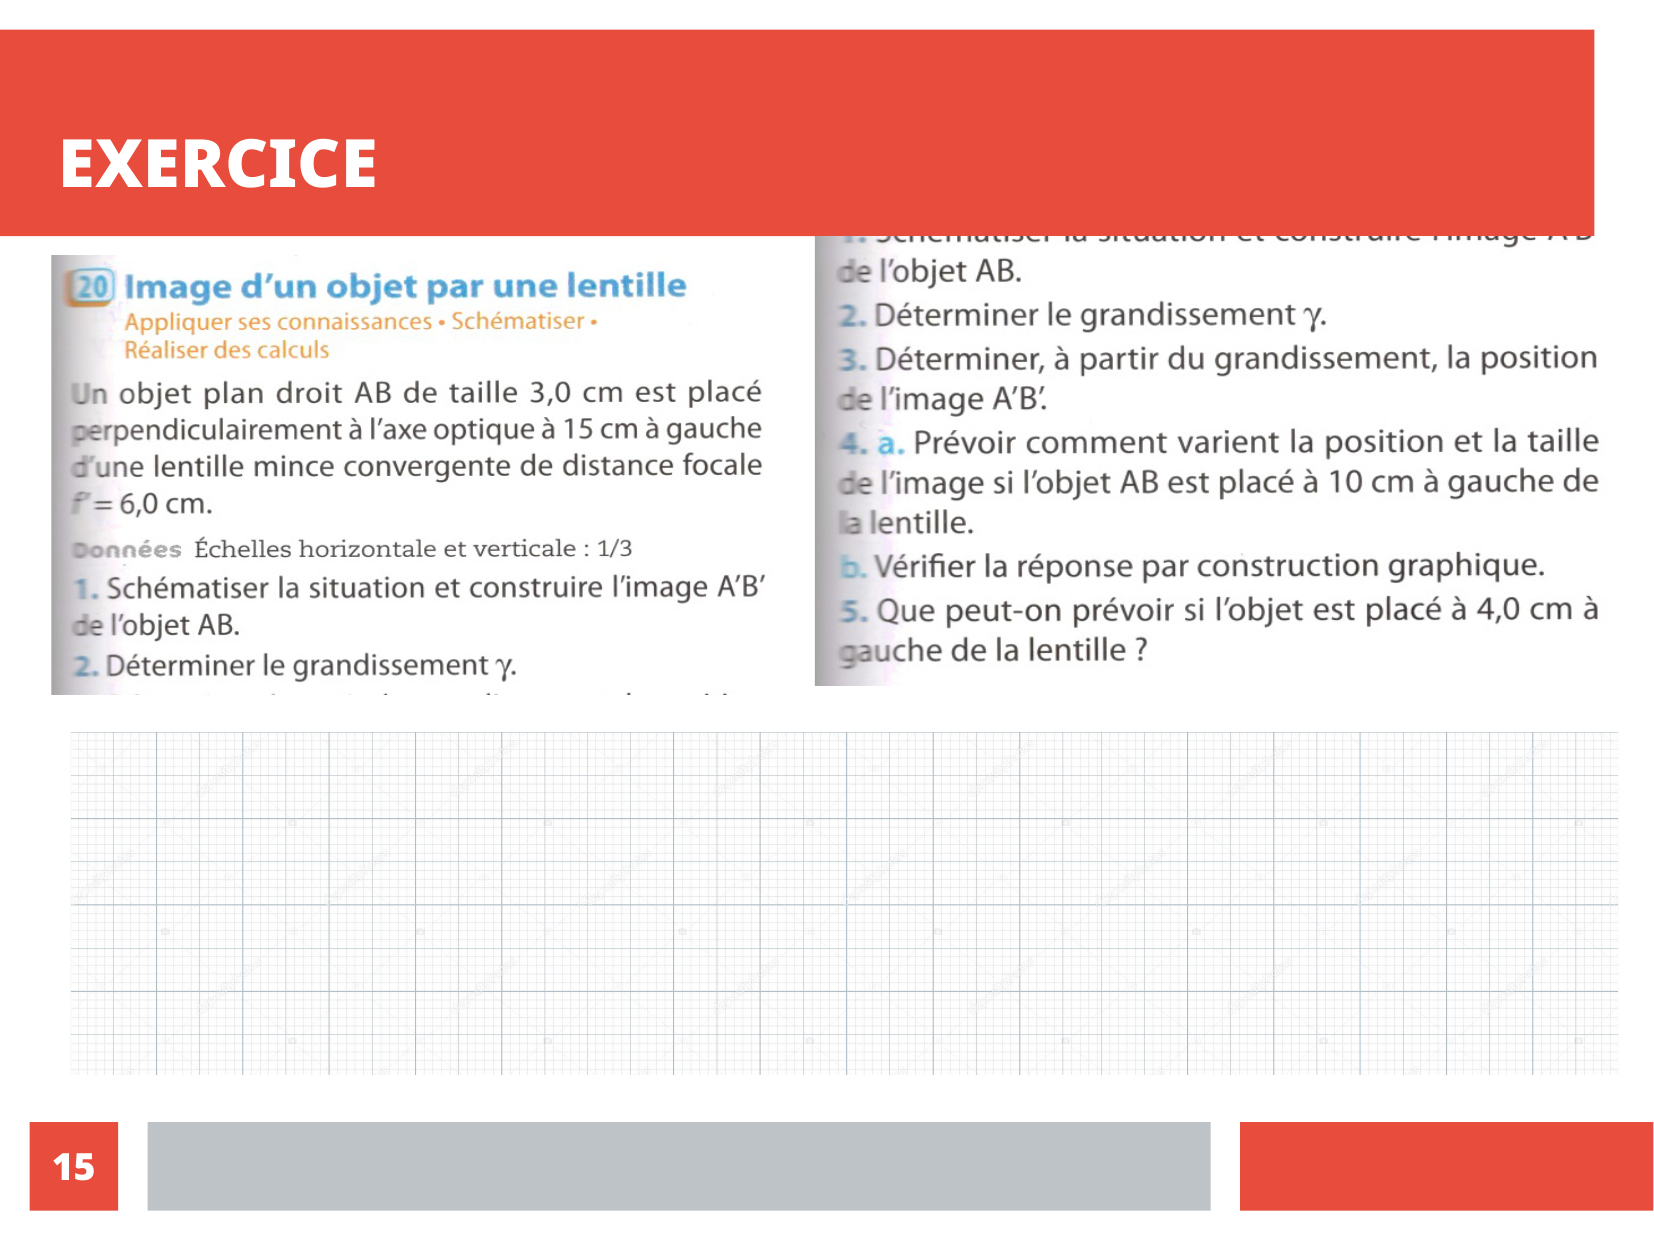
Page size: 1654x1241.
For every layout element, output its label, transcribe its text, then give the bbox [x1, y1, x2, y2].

picture [70, 732, 1619, 1075]
picture [51, 255, 792, 695]
title EXERCICE [59, 59, 1595, 207]
picture [814, 236, 1630, 686]
